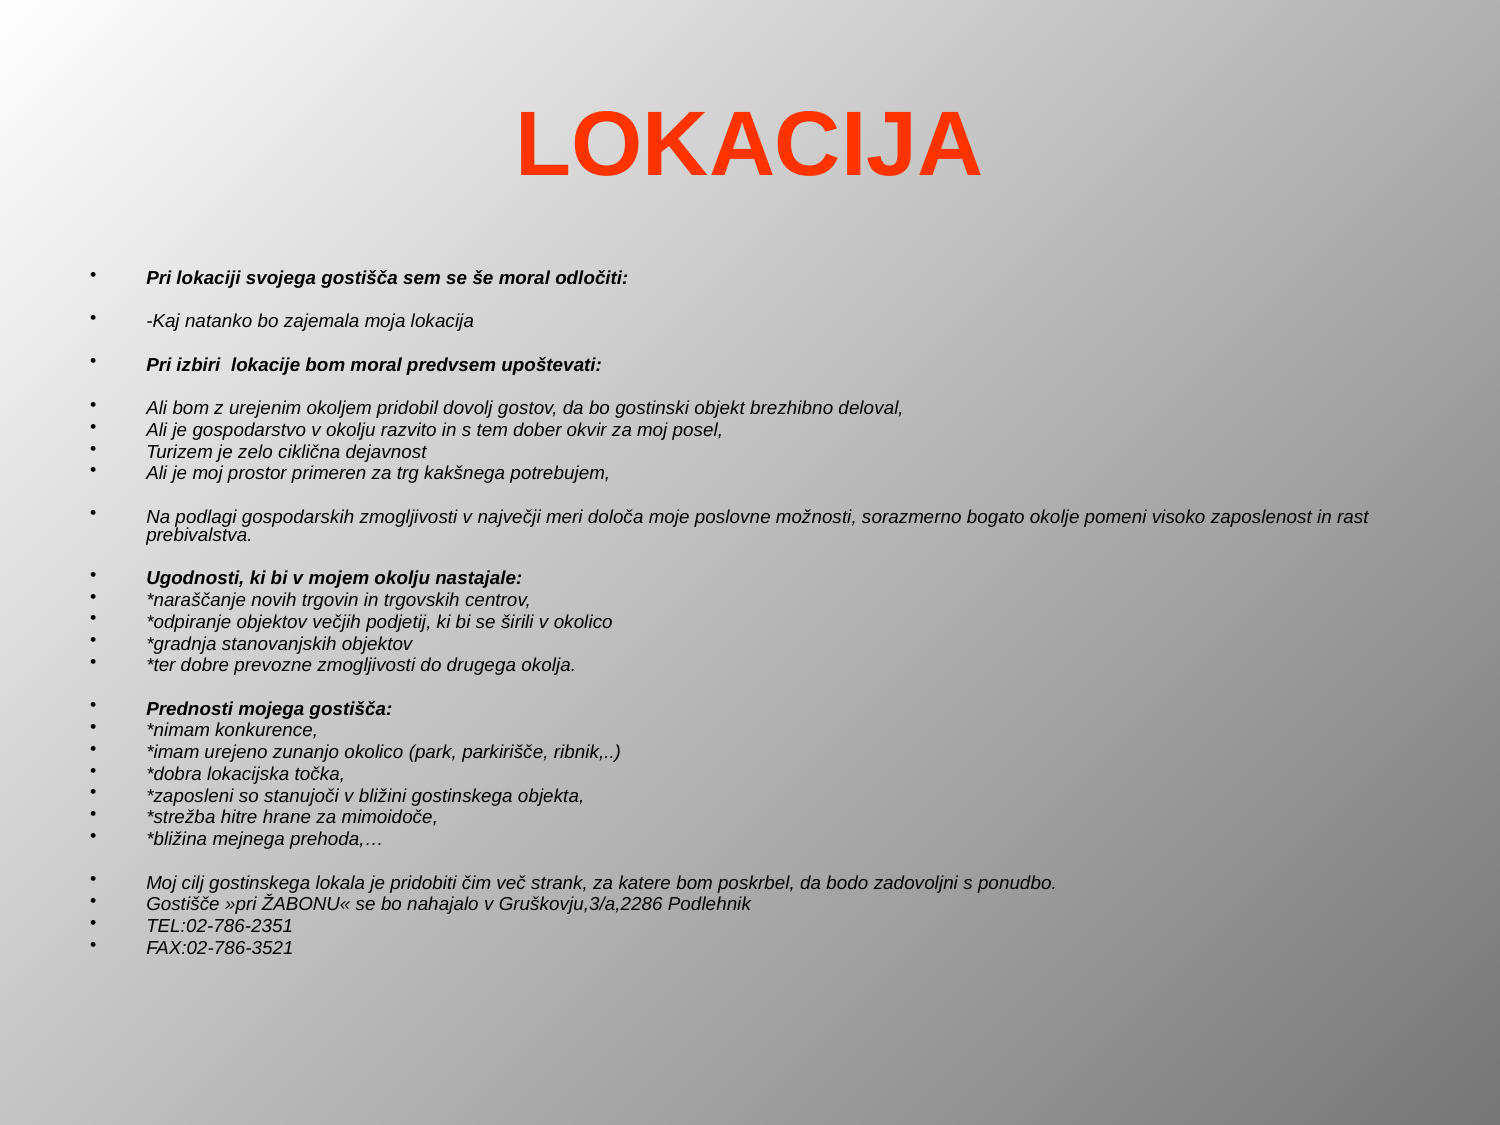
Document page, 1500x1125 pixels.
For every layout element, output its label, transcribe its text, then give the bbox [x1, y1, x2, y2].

title LOKACIJA [75, 45, 1425, 233]
list Pri lokaciji svojega gostišča sem se še moral odločiti: -Kaj natanko bo zajemala moja lokacija Pri izbiri lokacije bom moral predvsem upoštevati: Ali bom z urejenim okoljem pridobil dovolj gostov, da bo gostinski objekt brezhibno deloval, Ali je gospodarstvo v okolju razvito in s tem dober okvir za moj posel, Turizem je zelo ciklična dejavnost Ali je moj prostor primeren za trg kakšnega potrebujem, Na podlagi gospodarskih zmogljivosti v največji meri določa moje poslovne možnosti, sorazmerno bogato okolje pomeni visoko zaposlenost in rast prebivalstva. Ugodnosti, ki bi v mojem okolju nastajale: *naraščanje novih trgovin in trgovskih centrov, *odpiranje objektov večjih podjetij, ki bi se širili v okolico *gradnja stanovanjskih objektov *ter dobre prevozne zmogljivosti do drugega okolja. Prednosti mojega gostišča: *nimam konkurence, *imam urejeno zunanjo okolico (park, parkirišče, ribnik,..) *dobra lokacijska točka, *zaposleni so stanujoči v bližini gostinskega objekta, *strežba hitre hrane za mimoidoče, *bližina mejnega prehoda,… Moj cilj gostinskega lokala je pridobiti čim več strank, za katere bom poskrbel, da bodo zadovoljni s ponudbo. Gostišče »pri ŽABONU« se bo nahajalo v Gruškovju,3/a,2286 Podlehnik TEL:02-786-2351 FAX:02-786-3521 [75, 262, 1425, 1005]
